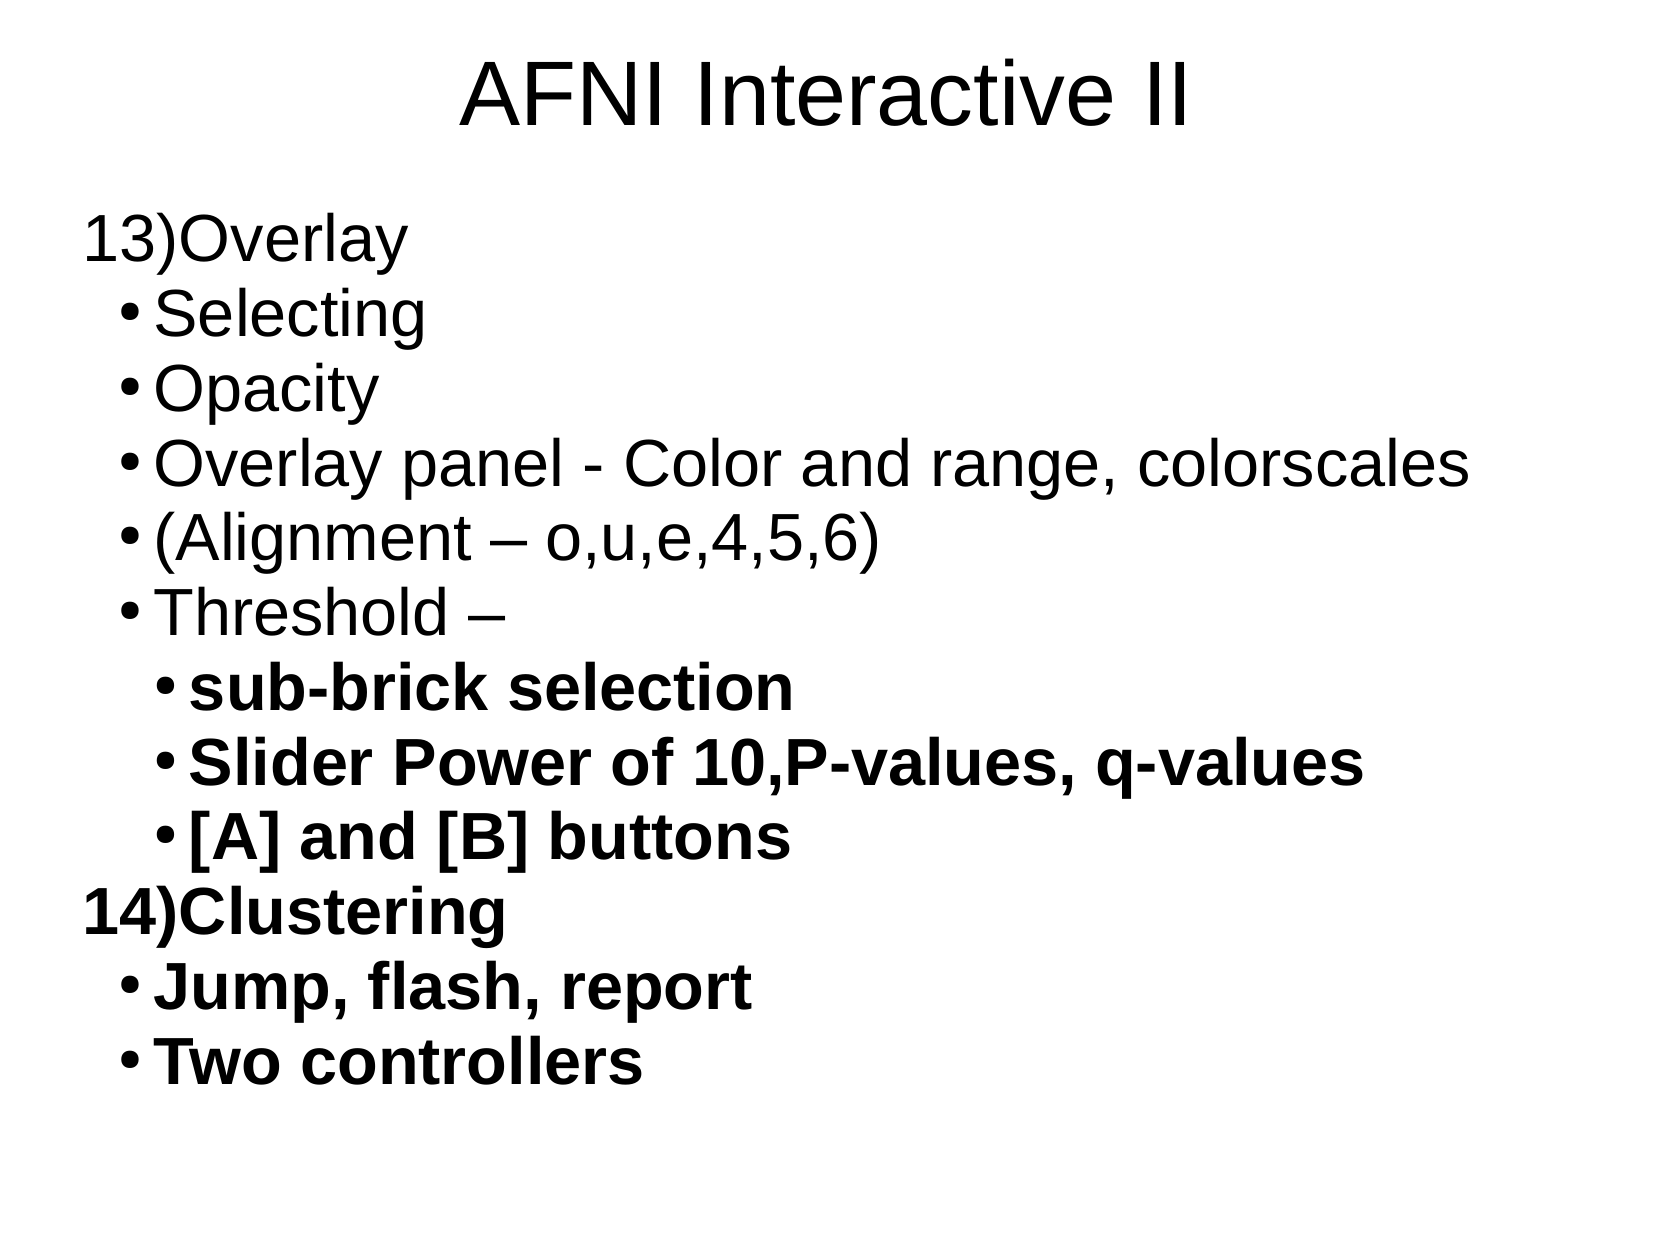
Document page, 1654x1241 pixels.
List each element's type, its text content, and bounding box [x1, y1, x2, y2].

subtitle Overlay Selecting Opacity Overlay panel - Color and range, colorscales (Alignment – o,u,e,4,5,6) Threshold – sub-brick selection Slider Power of 10,P-values, q-values [A] and [B] buttons Clustering Jump, flash, report Two controllers [82, 201, 1571, 1099]
title AFNI Interactive II [82, 0, 1571, 198]
